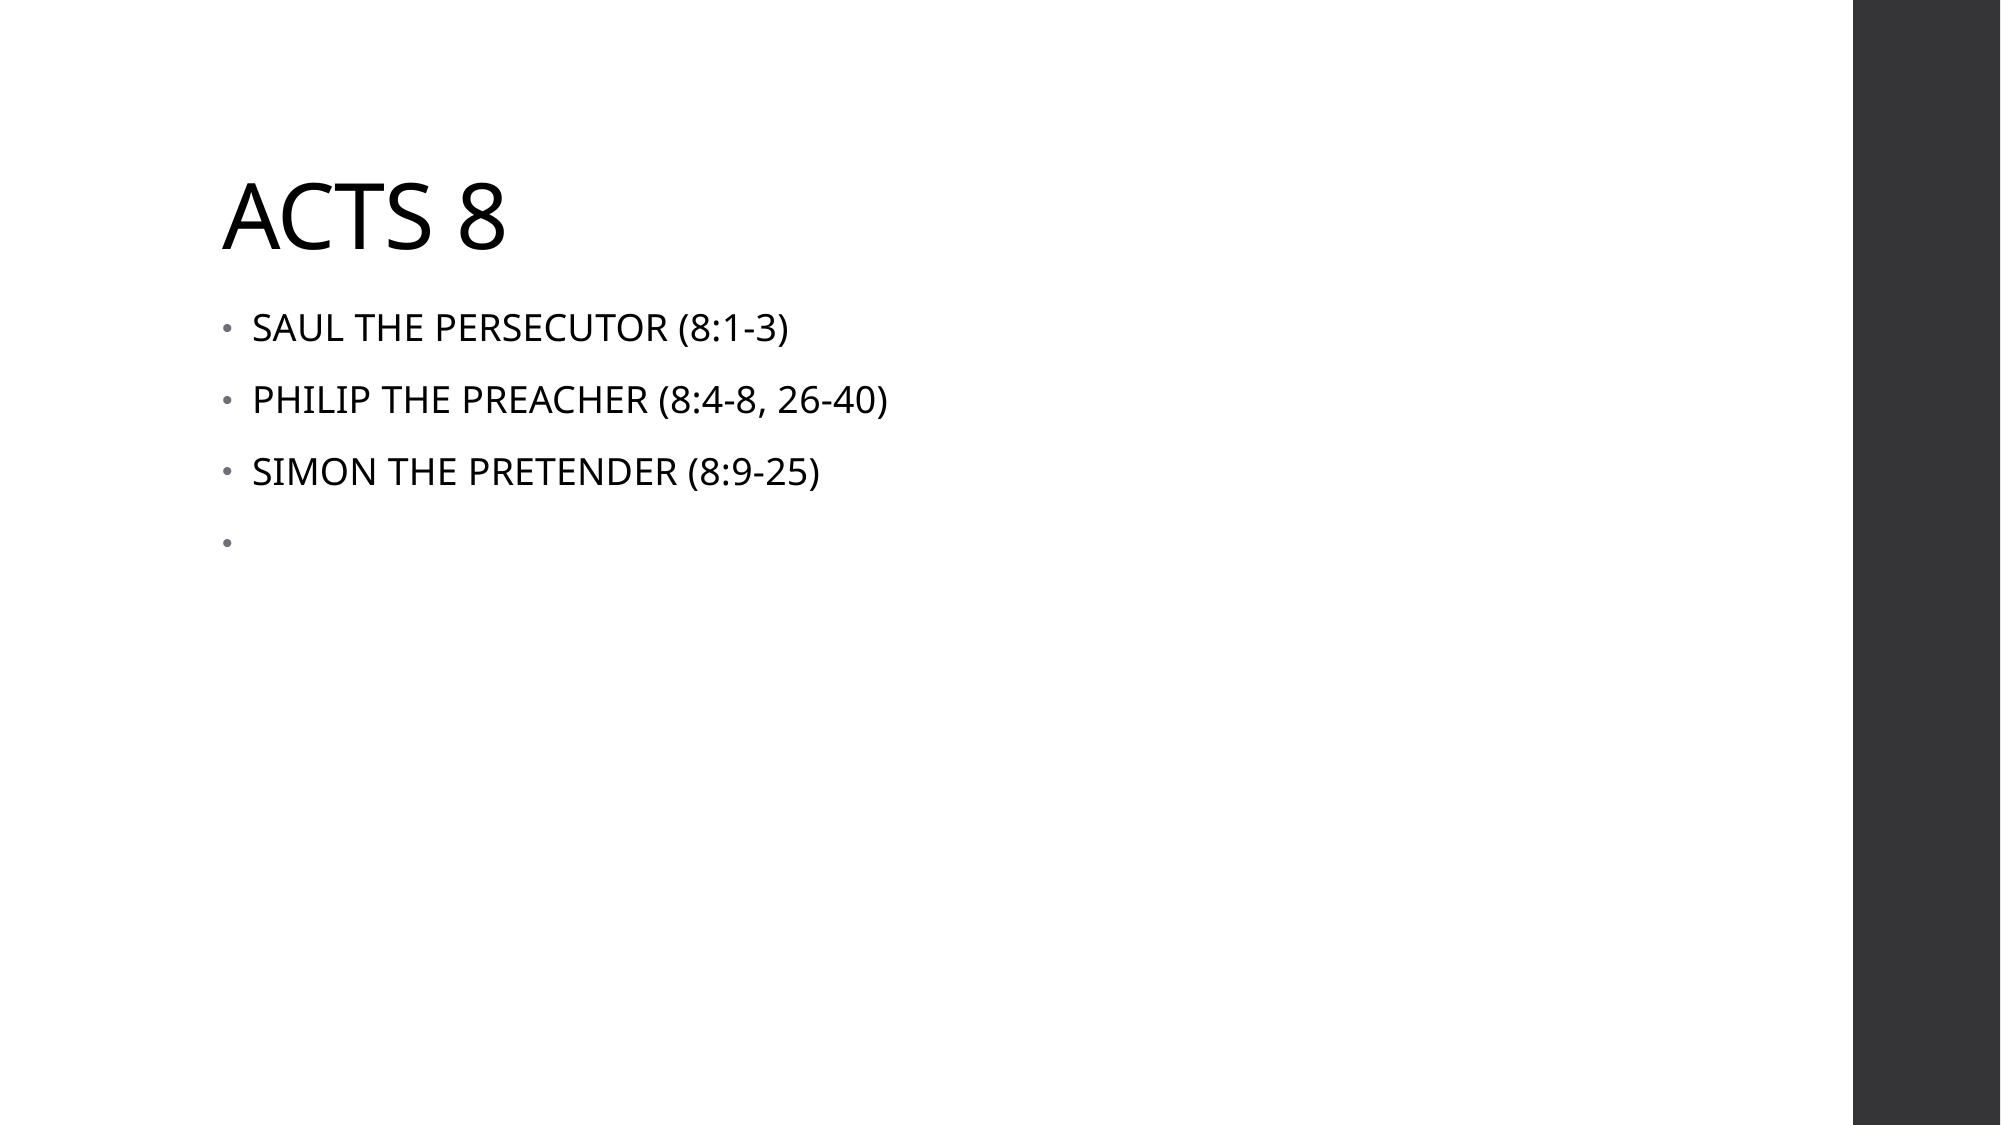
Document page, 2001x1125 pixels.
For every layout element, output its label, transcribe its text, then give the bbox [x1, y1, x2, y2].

list SAUL THE PERSECUTOR (8:1-3) PHILIP THE PREACHER (8:4-8, 26-40) SIMON THE PRETENDER (8:9-25) [206, 299, 1617, 1014]
title ACTS 8 [206, 60, 1797, 278]
